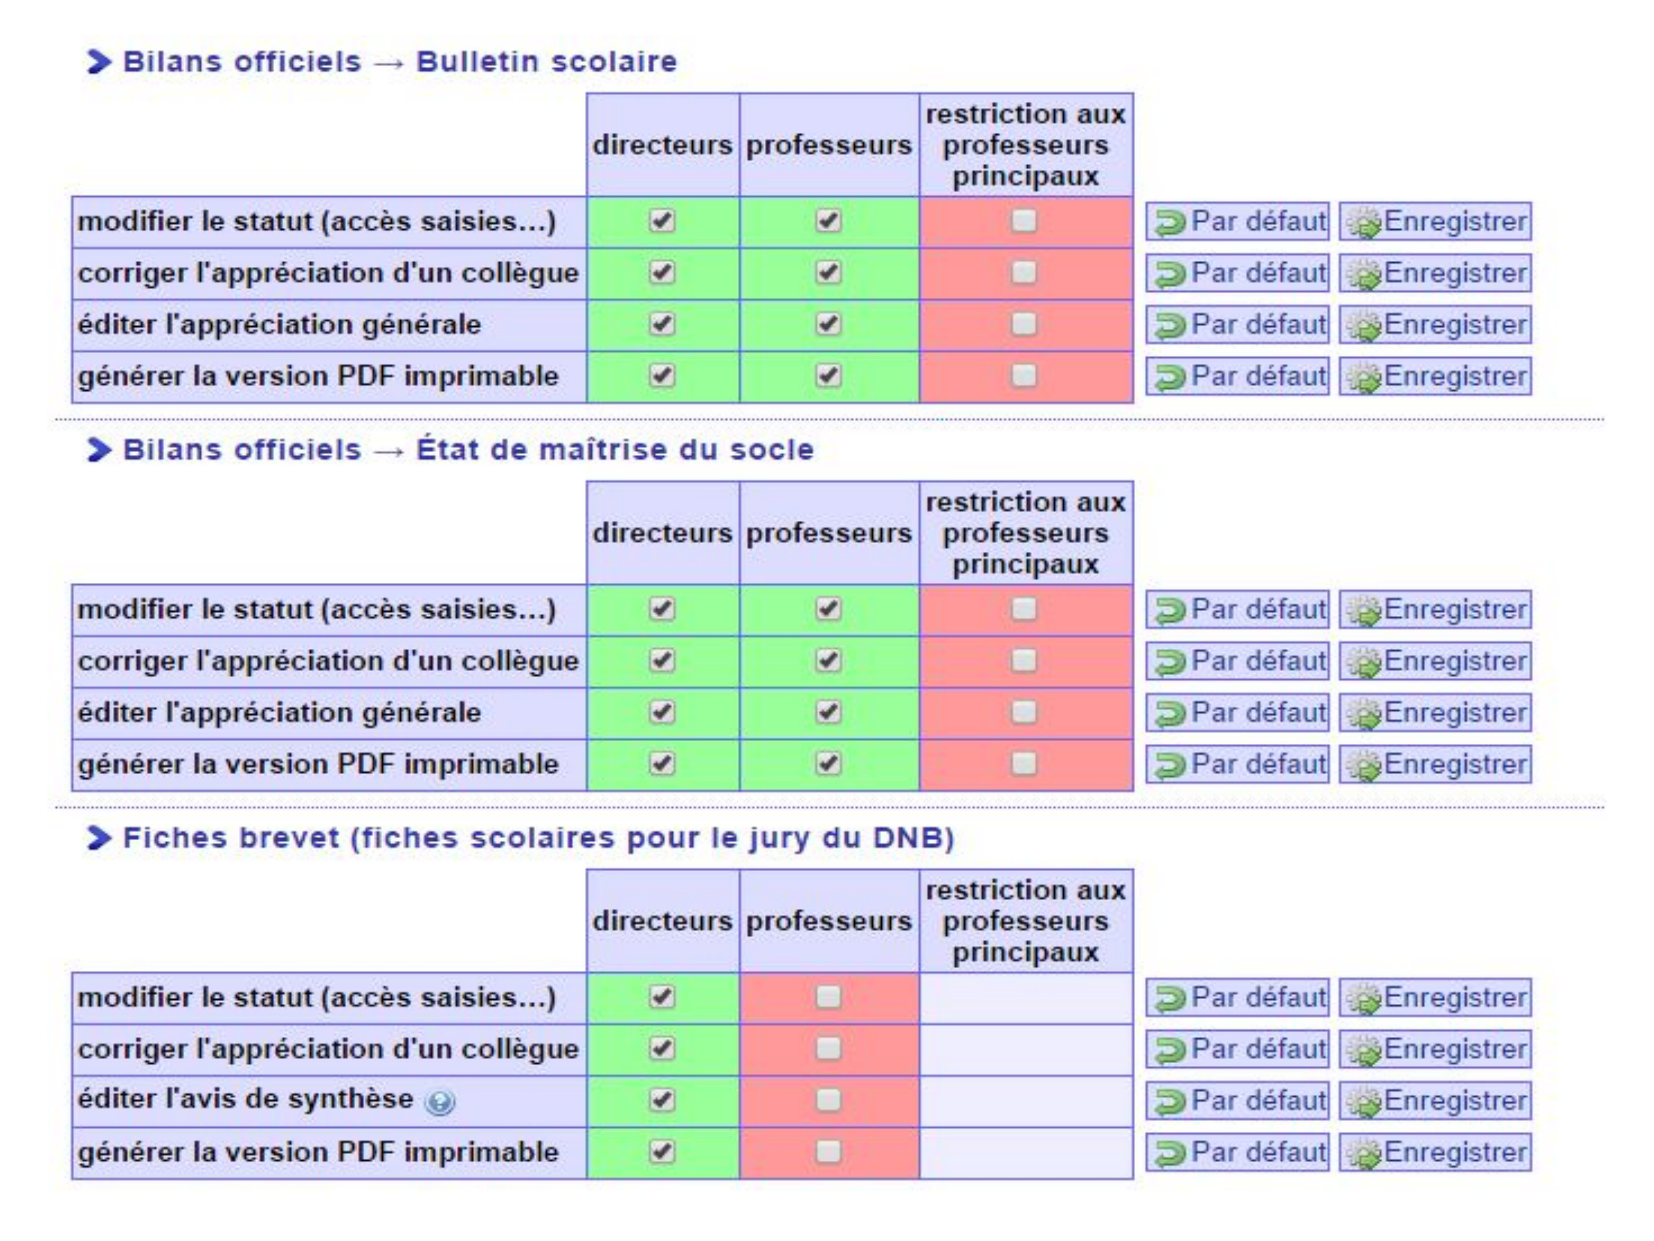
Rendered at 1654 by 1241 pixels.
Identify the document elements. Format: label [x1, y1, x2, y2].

picture [47, 35, 1607, 1193]
